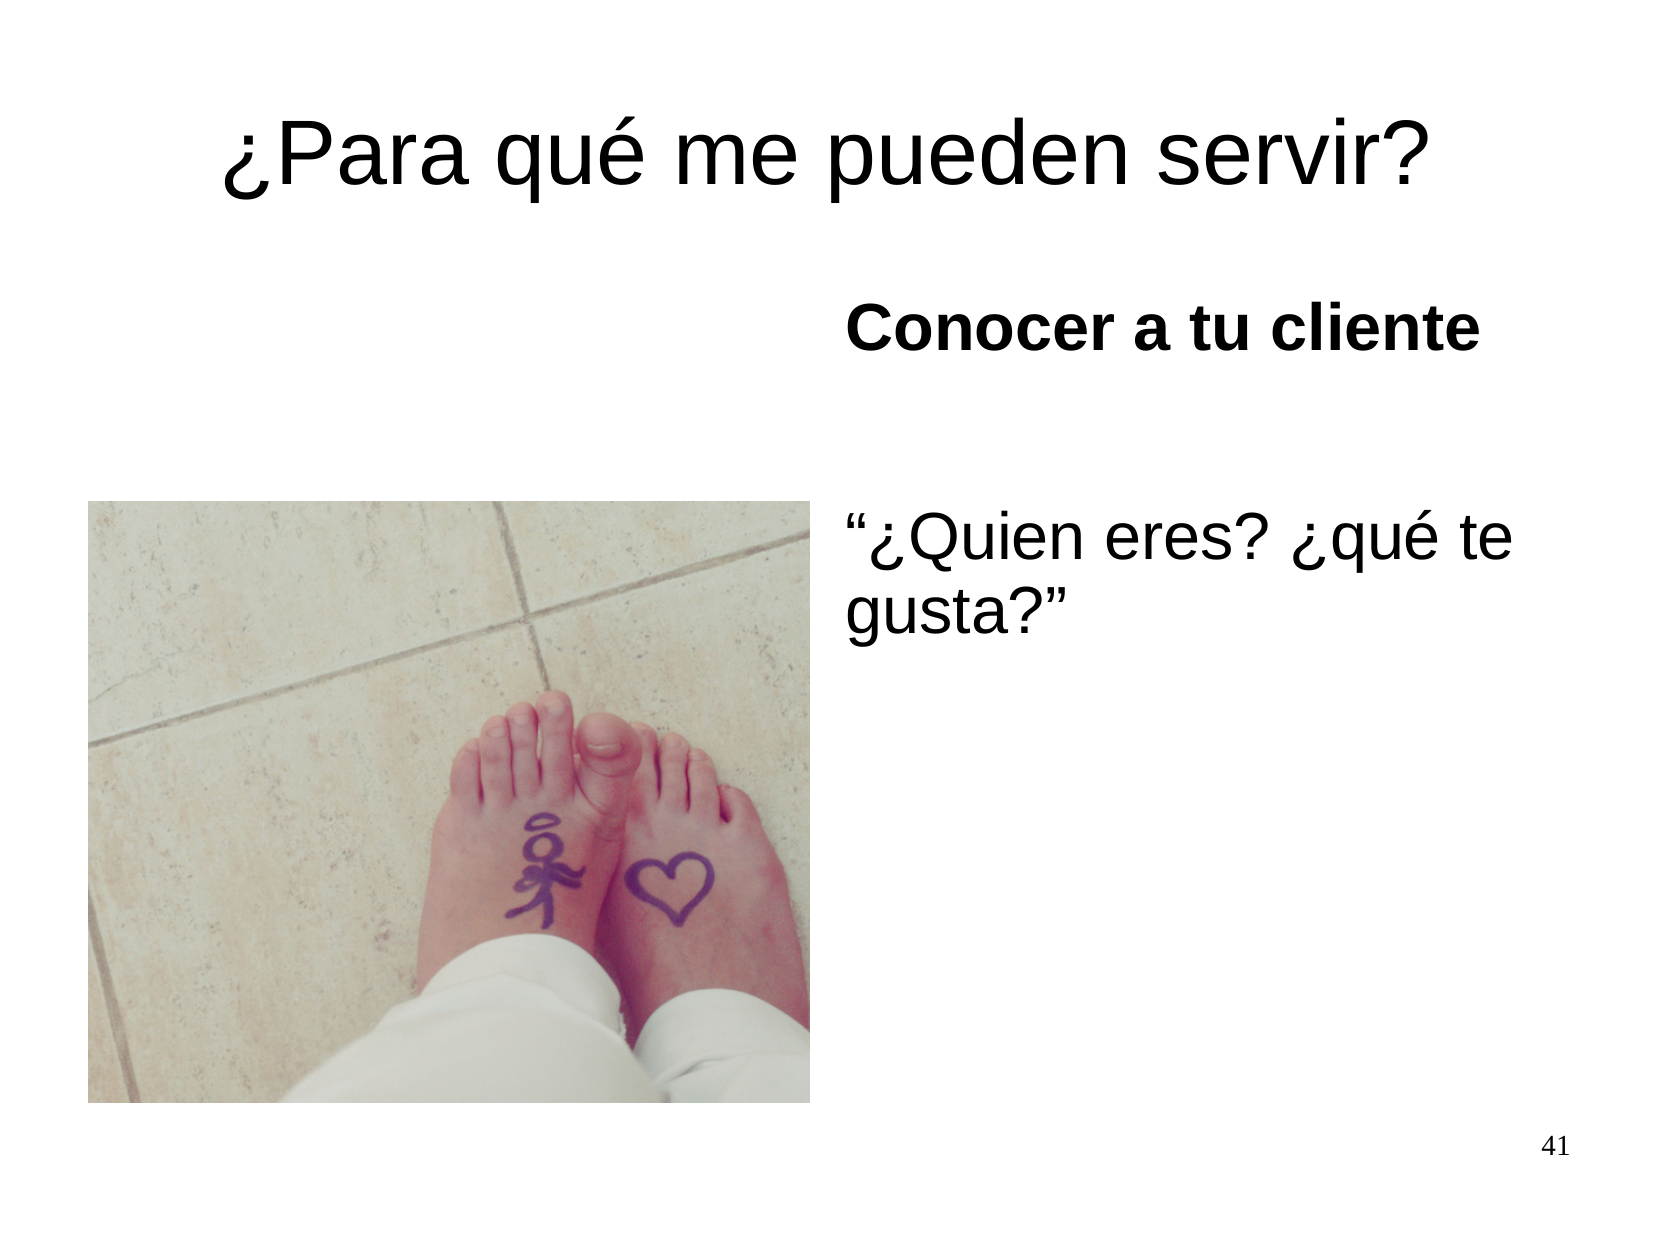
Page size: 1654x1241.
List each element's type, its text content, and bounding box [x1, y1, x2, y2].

list Conocer a tu cliente “¿Quien eres? ¿qué te gusta?” [845, 290, 1572, 1109]
picture [88, 501, 810, 1103]
title ¿Para qué me pueden servir? [82, 49, 1571, 257]
